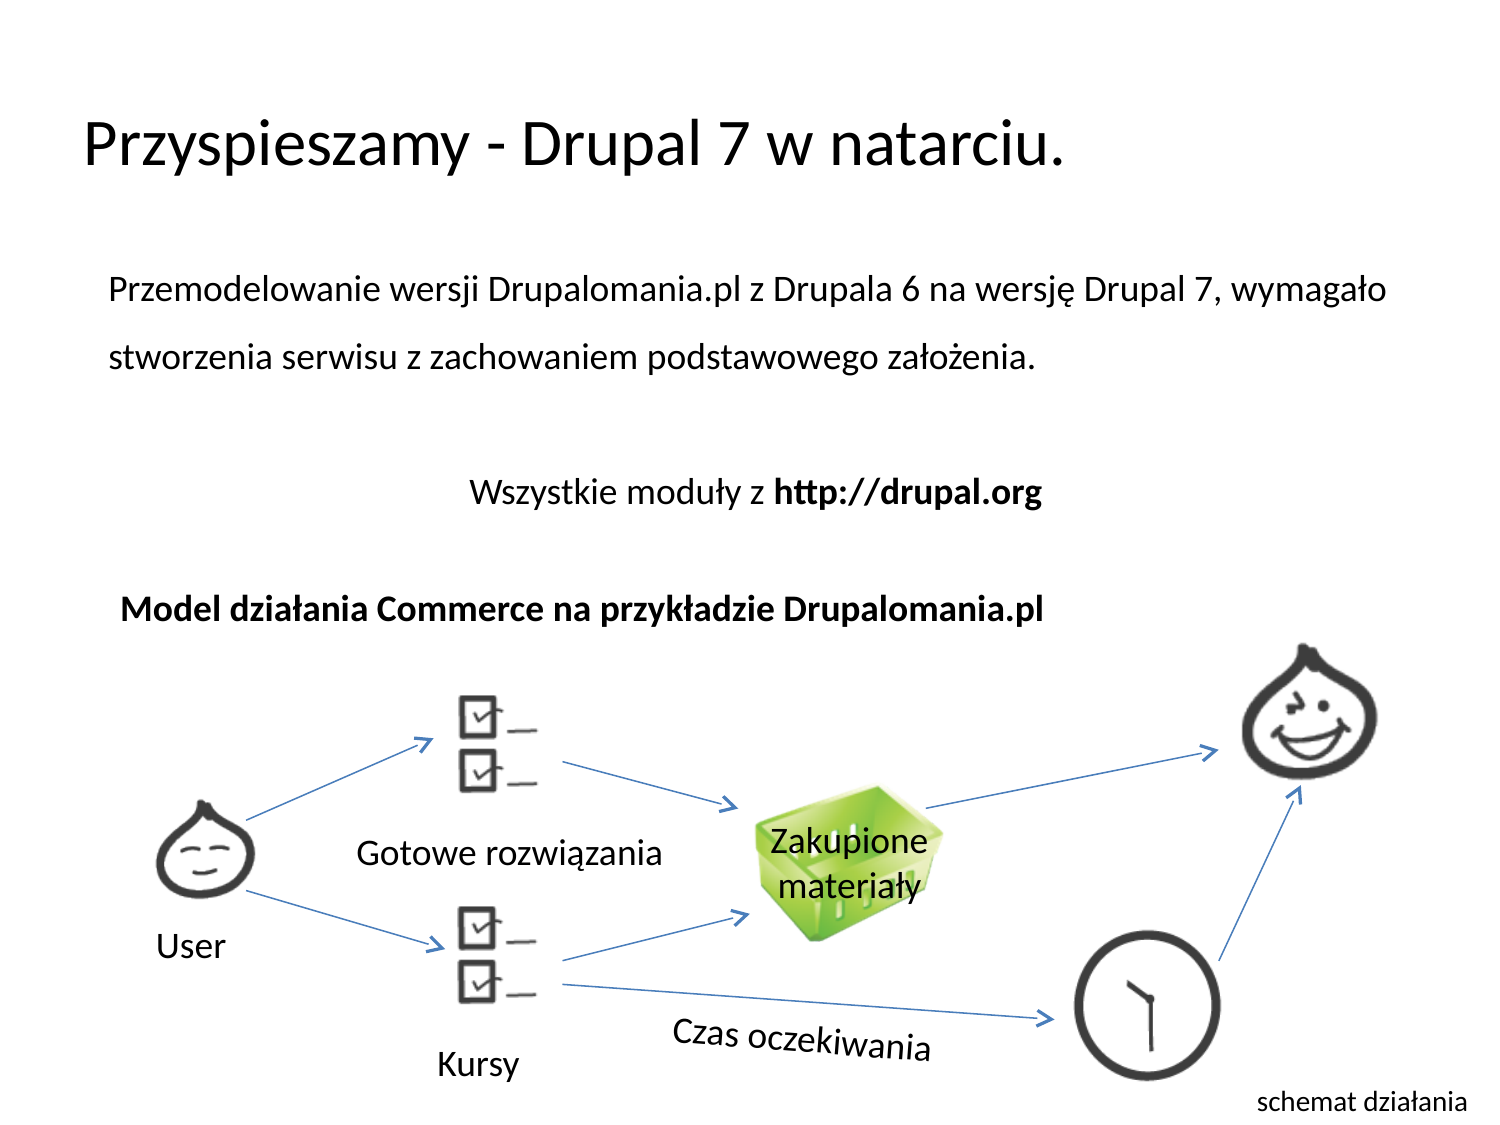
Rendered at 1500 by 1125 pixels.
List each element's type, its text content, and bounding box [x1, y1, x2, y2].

text_box Model działania Commerce na przykładzie Drupalomania.pl [105, 554, 1430, 727]
text_box Zakupione materiały [714, 808, 985, 914]
text_box Kursy [422, 1031, 543, 1092]
text_box Przemodelowanie wersji Drupalomania.pl z Drupala 6 na wersję Drupal 7, wymagało stworzenia serwisu z zachowaniem podstawowego założenia. Wszystkie moduły z http://drupal.org [93, 234, 1418, 520]
picture [105, 749, 306, 950]
text_box Gotowe rozwiązania [341, 820, 679, 881]
text_box Czas oczekiwania [655, 996, 950, 1079]
text_box schemat działania [1242, 1074, 1500, 1125]
picture [399, 644, 600, 820]
text_box User [141, 950, 242, 974]
picture [1171, 574, 1448, 850]
picture [1066, 925, 1225, 1085]
picture [750, 914, 950, 962]
text_box Przyspieszamy - Drupal 7 w natarciu. [69, 91, 1383, 187]
picture [398, 855, 599, 1056]
picture [750, 761, 950, 808]
